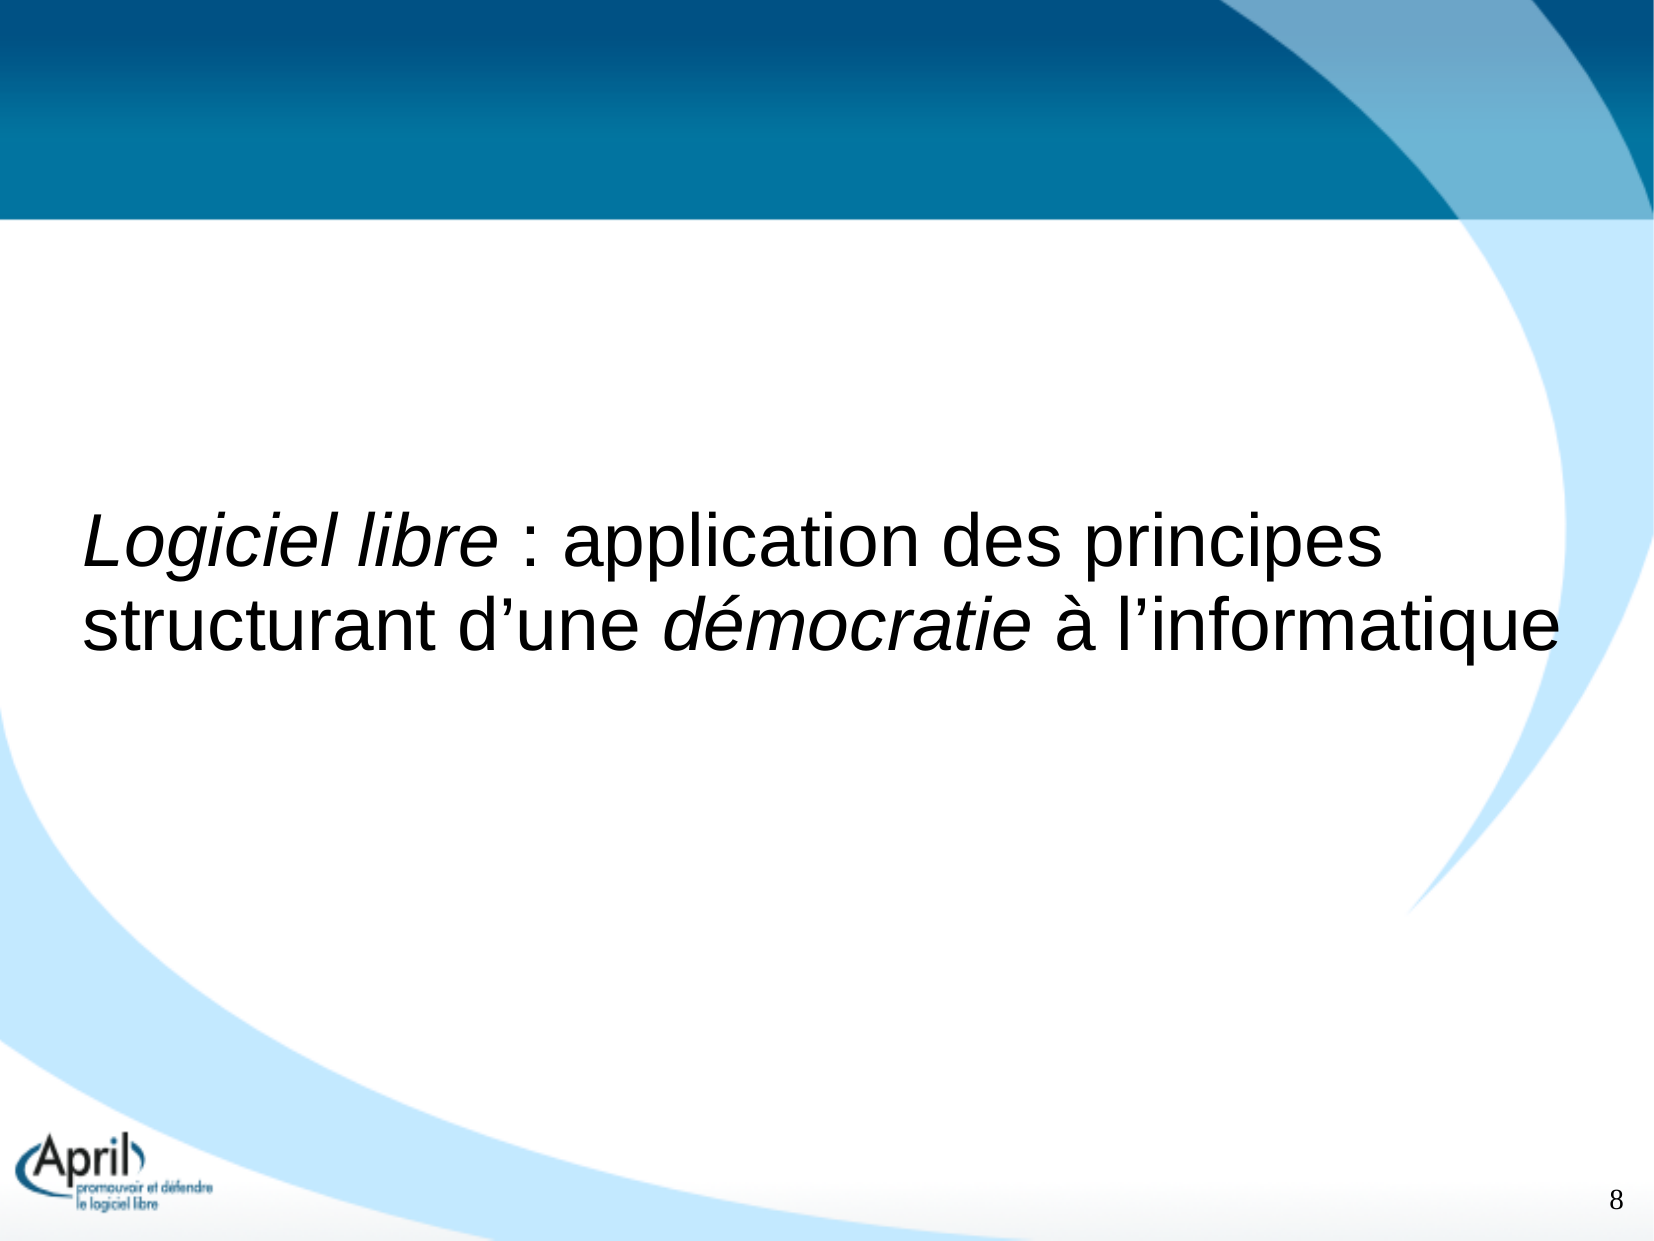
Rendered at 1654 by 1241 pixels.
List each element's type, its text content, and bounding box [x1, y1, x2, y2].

list Logiciel libre : application des principes structurant d’une démocratie à l’informatique [82, 290, 1571, 1109]
picture [0, 0, 1654, 1241]
